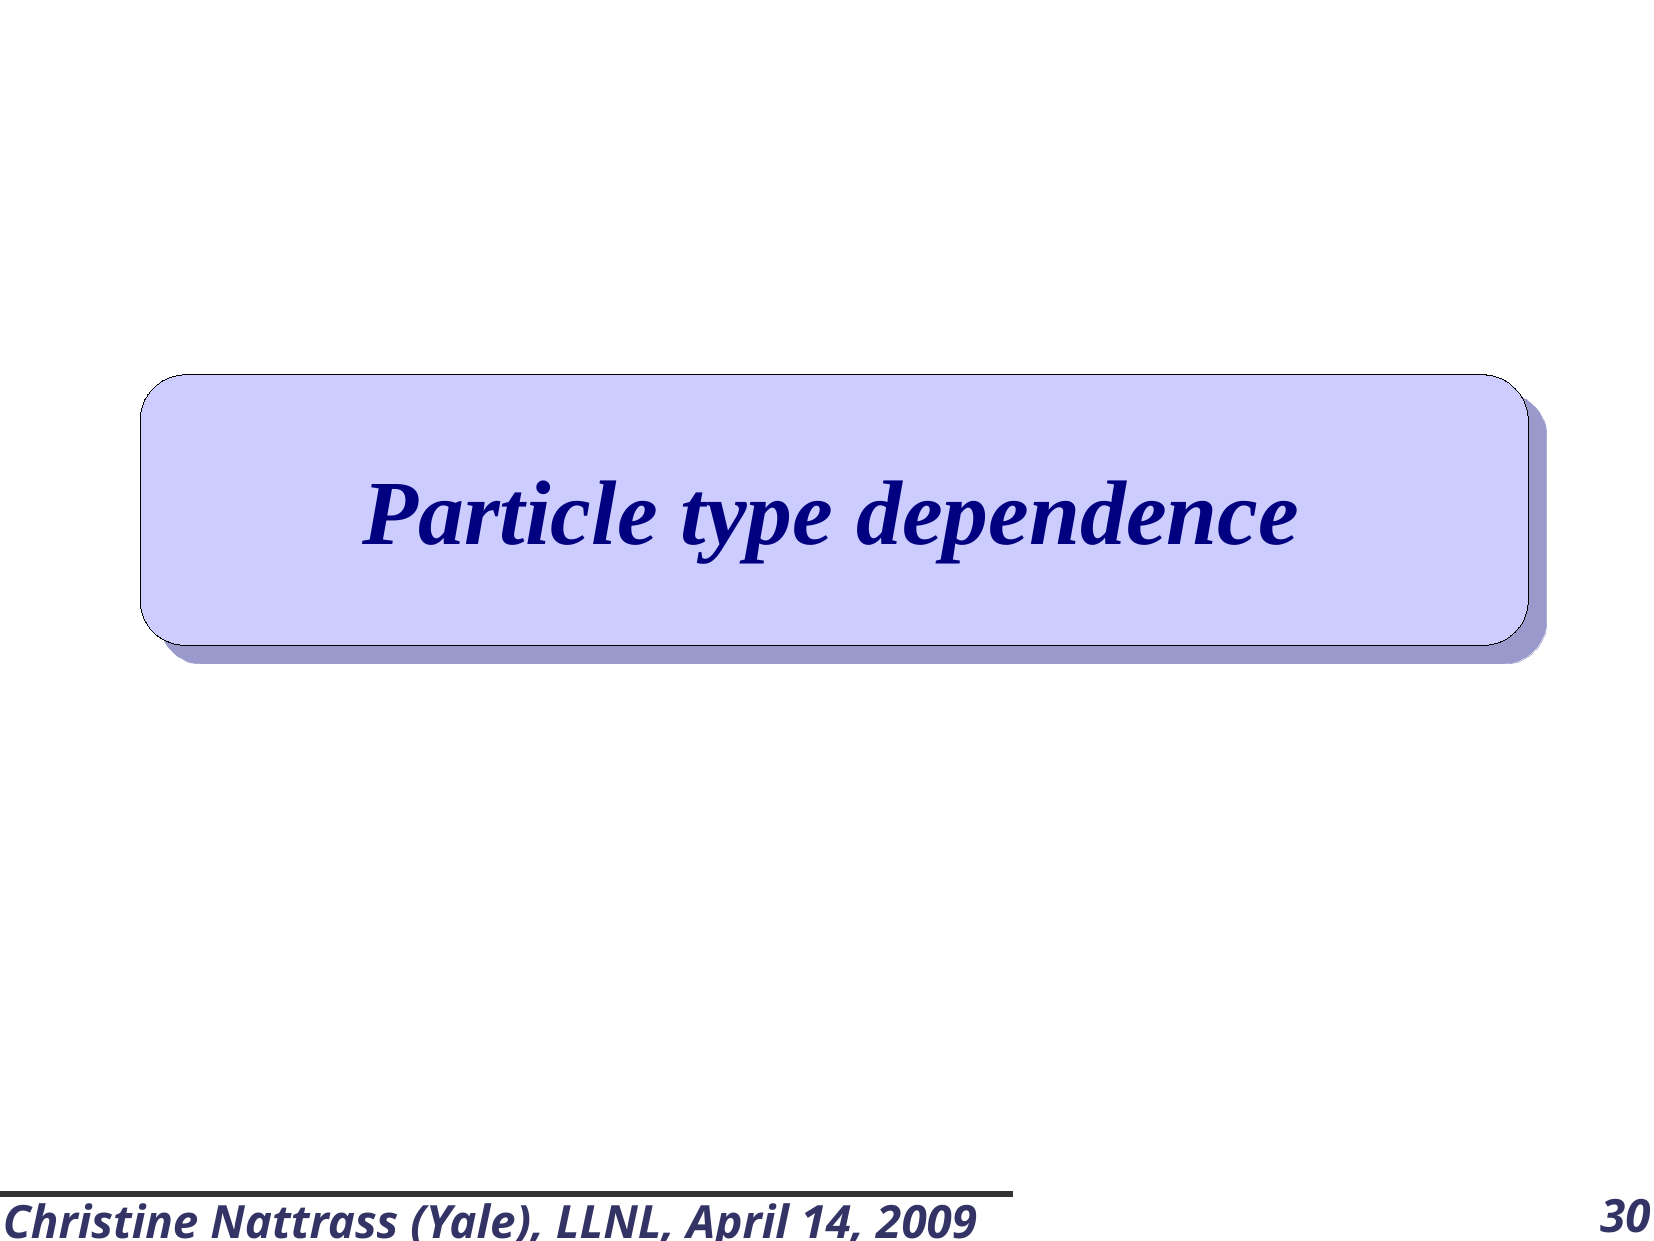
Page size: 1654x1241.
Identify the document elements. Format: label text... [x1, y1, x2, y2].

text_box [1524, 400, 1529, 620]
title Particle type dependence [140, 373, 1524, 653]
